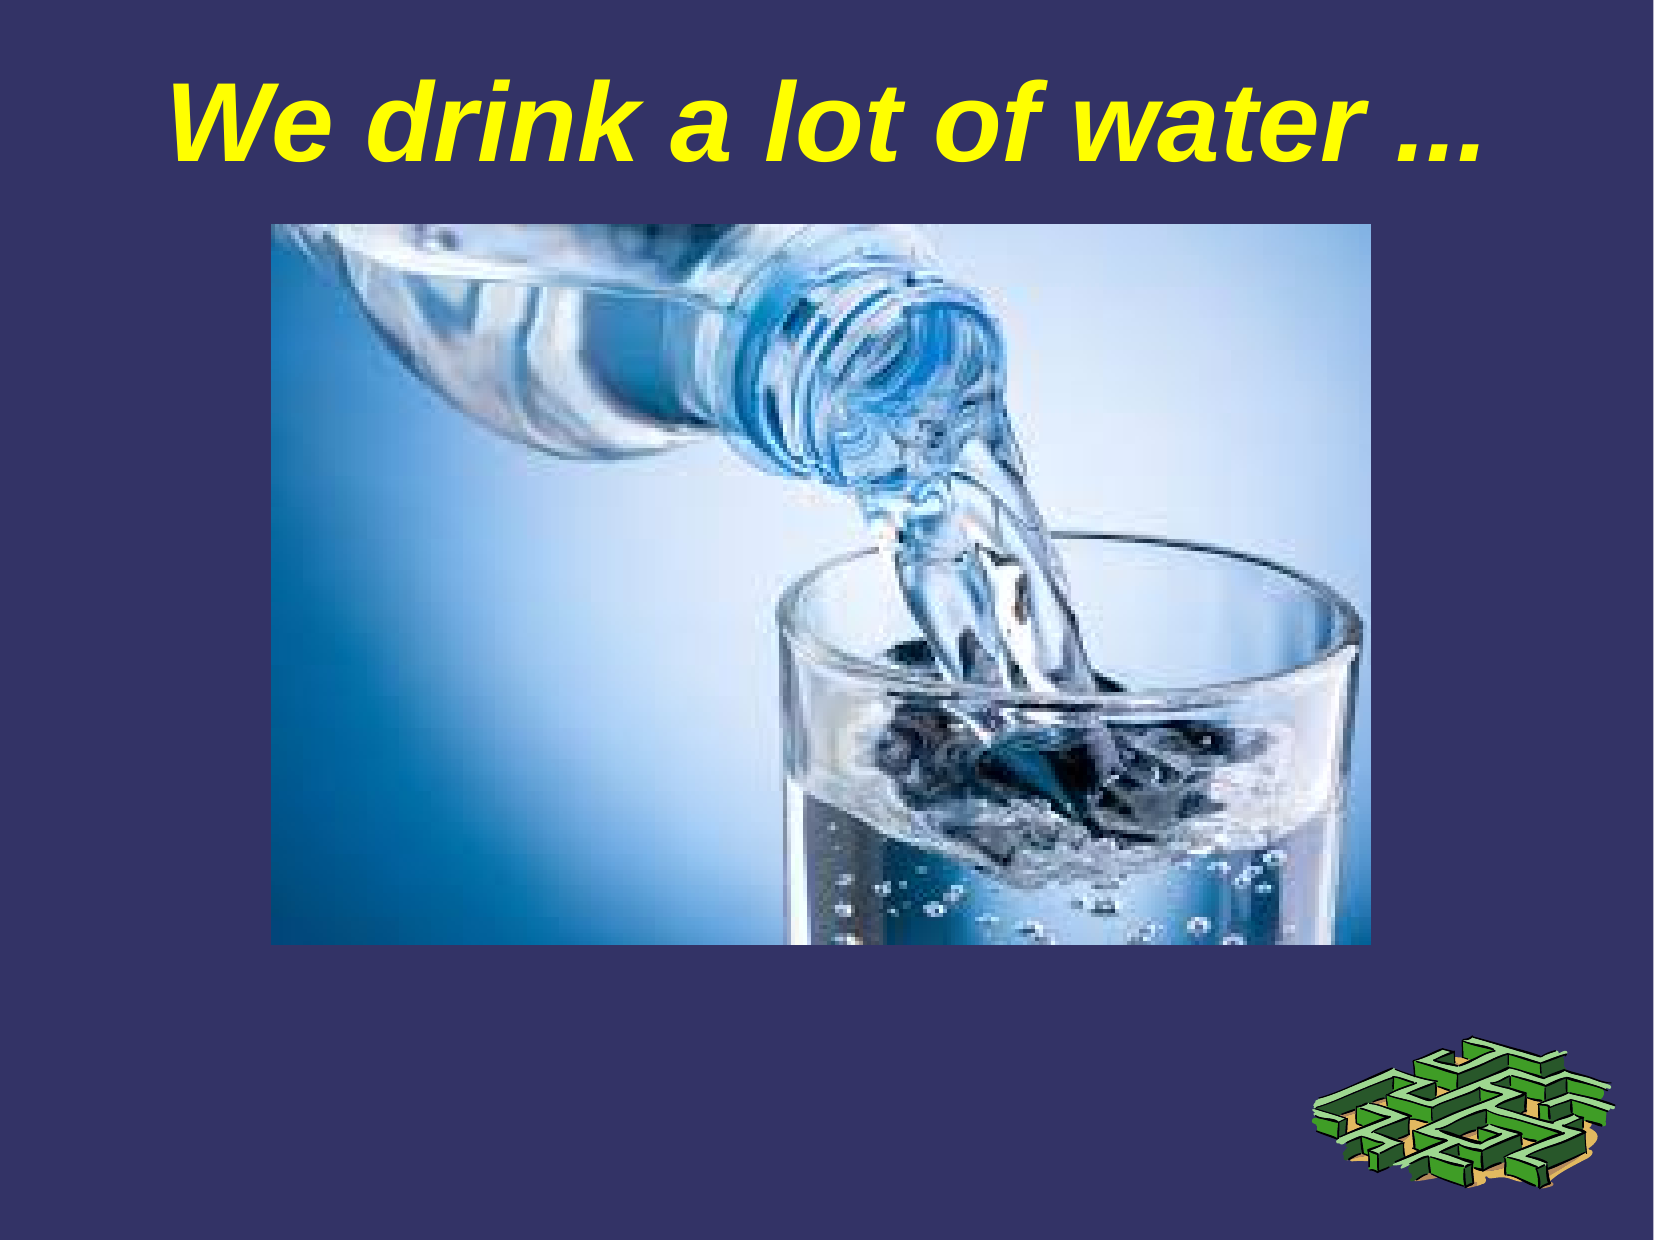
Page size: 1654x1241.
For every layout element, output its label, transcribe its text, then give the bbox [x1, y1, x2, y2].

title We drink a lot of water ... [121, 19, 1534, 227]
picture [271, 224, 1371, 945]
